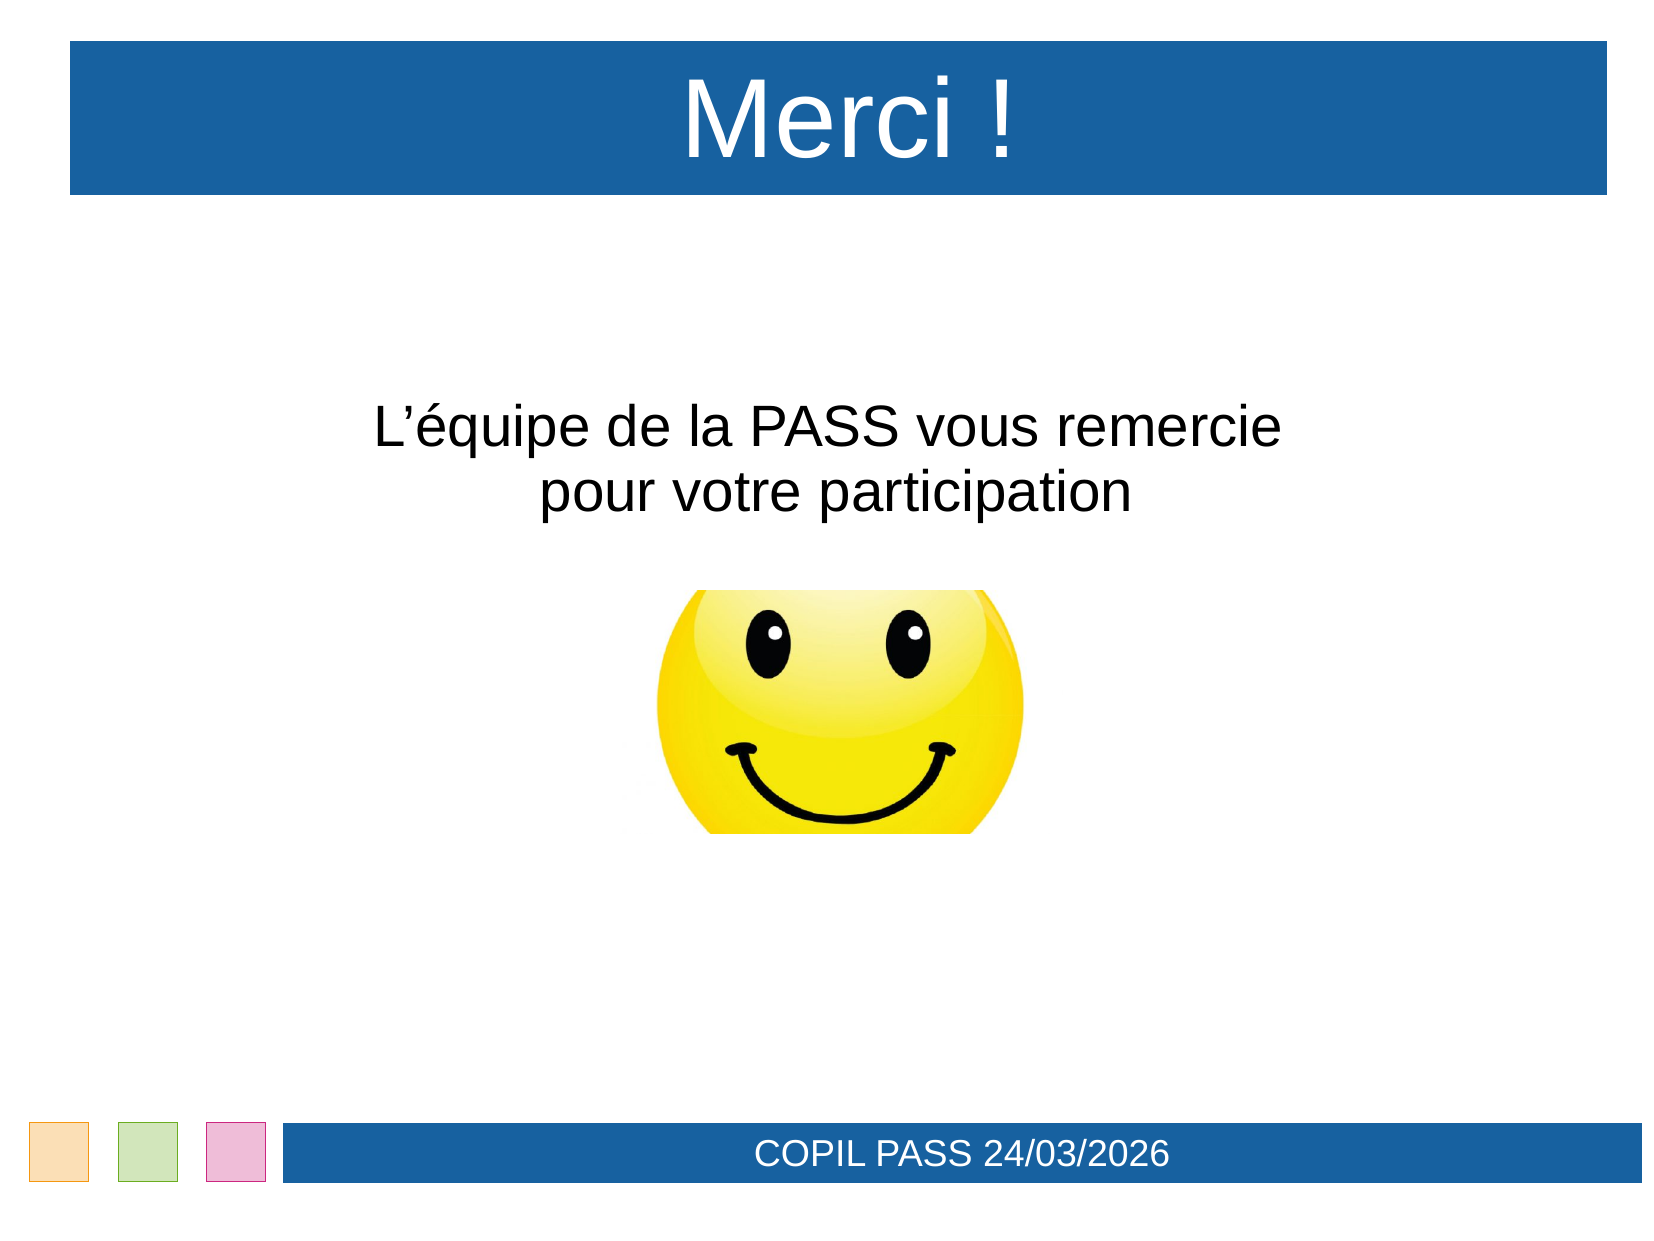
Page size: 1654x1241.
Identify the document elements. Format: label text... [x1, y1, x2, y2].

title Merci ! [103, 31, 1533, 205]
text_box [206, 1122, 266, 1182]
text_box [70, 41, 103, 195]
subtitle L’équipe de la PASS vous remercie pour votre participation [92, 251, 1581, 817]
text_box COPIL PASS 24/03/2026 [283, 1123, 1642, 1183]
text_box [29, 1122, 89, 1182]
picture [617, 590, 1063, 835]
text_box [1533, 41, 1607, 195]
text_box [118, 1122, 178, 1182]
